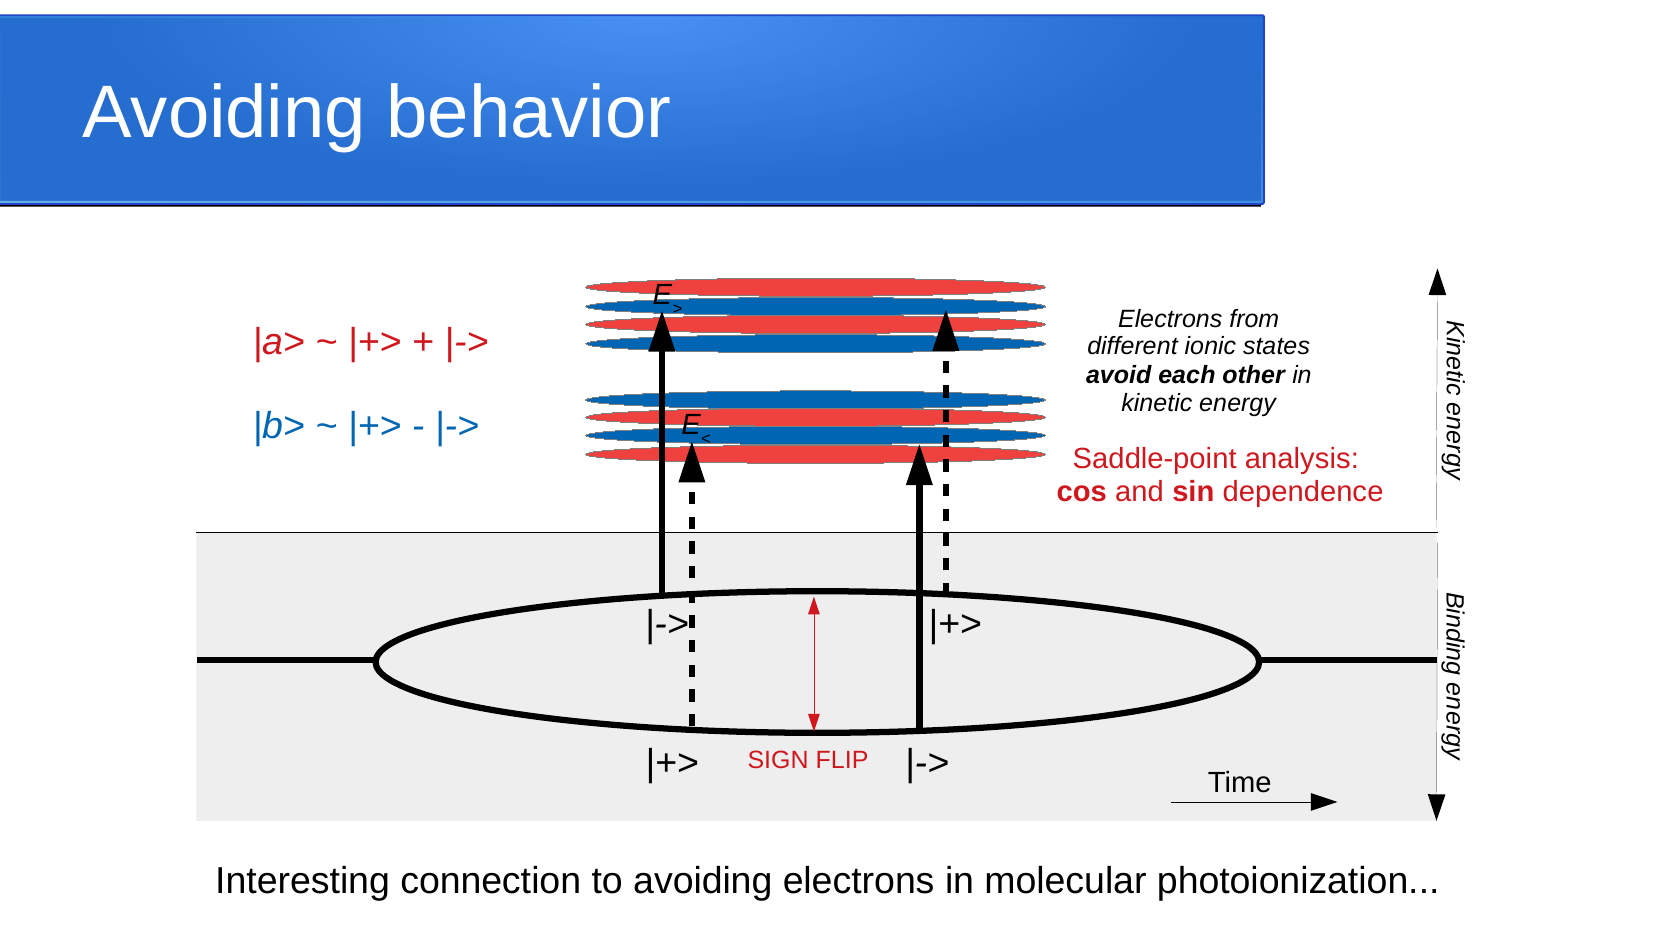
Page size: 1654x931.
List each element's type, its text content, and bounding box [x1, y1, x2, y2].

text_box [585, 428, 659, 443]
text_box |+> [630, 733, 770, 795]
text_box [923, 533, 1437, 657]
text_box [665, 447, 686, 462]
text_box [671, 278, 1046, 353]
text_box |-> [890, 733, 1030, 795]
text_box [585, 281, 638, 293]
text_box E< [666, 400, 737, 456]
text_box E> [638, 270, 712, 337]
text_box [379, 595, 916, 729]
text_box [585, 318, 638, 331]
text_box [585, 393, 659, 407]
text_box Binding energy [1415, 577, 1477, 780]
text_box [665, 533, 916, 592]
text_box [585, 447, 659, 461]
text_box Saddle-point analysis: cos and sin dependence [1032, 434, 1408, 519]
title Avoiding behavior [82, 35, 1235, 189]
text_box Interesting connection to avoiding electrons in molecular photoionization... [190, 852, 1465, 931]
text_box Time [1193, 803, 1310, 807]
text_box Kinetic energy [1415, 305, 1477, 508]
text_box [585, 337, 652, 350]
text_box SIGN FLIP [732, 738, 891, 795]
text_box |a> ~ |+> + |-> |b> ~ |+> - |-> [237, 312, 535, 468]
text_box Electrons from different ionic states avoid each other in kinetic energy [1057, 296, 1341, 424]
text_box [949, 316, 1046, 332]
text_box [955, 336, 1046, 351]
text_box [665, 390, 1046, 464]
text_box [923, 606, 1255, 727]
text_box [585, 410, 659, 424]
text_box [585, 300, 638, 313]
text_box |-> [630, 595, 770, 652]
text_box Time [1193, 759, 1397, 807]
text_box [921, 446, 1032, 463]
text_box |+> [913, 595, 1053, 652]
text_box [196, 533, 1436, 821]
